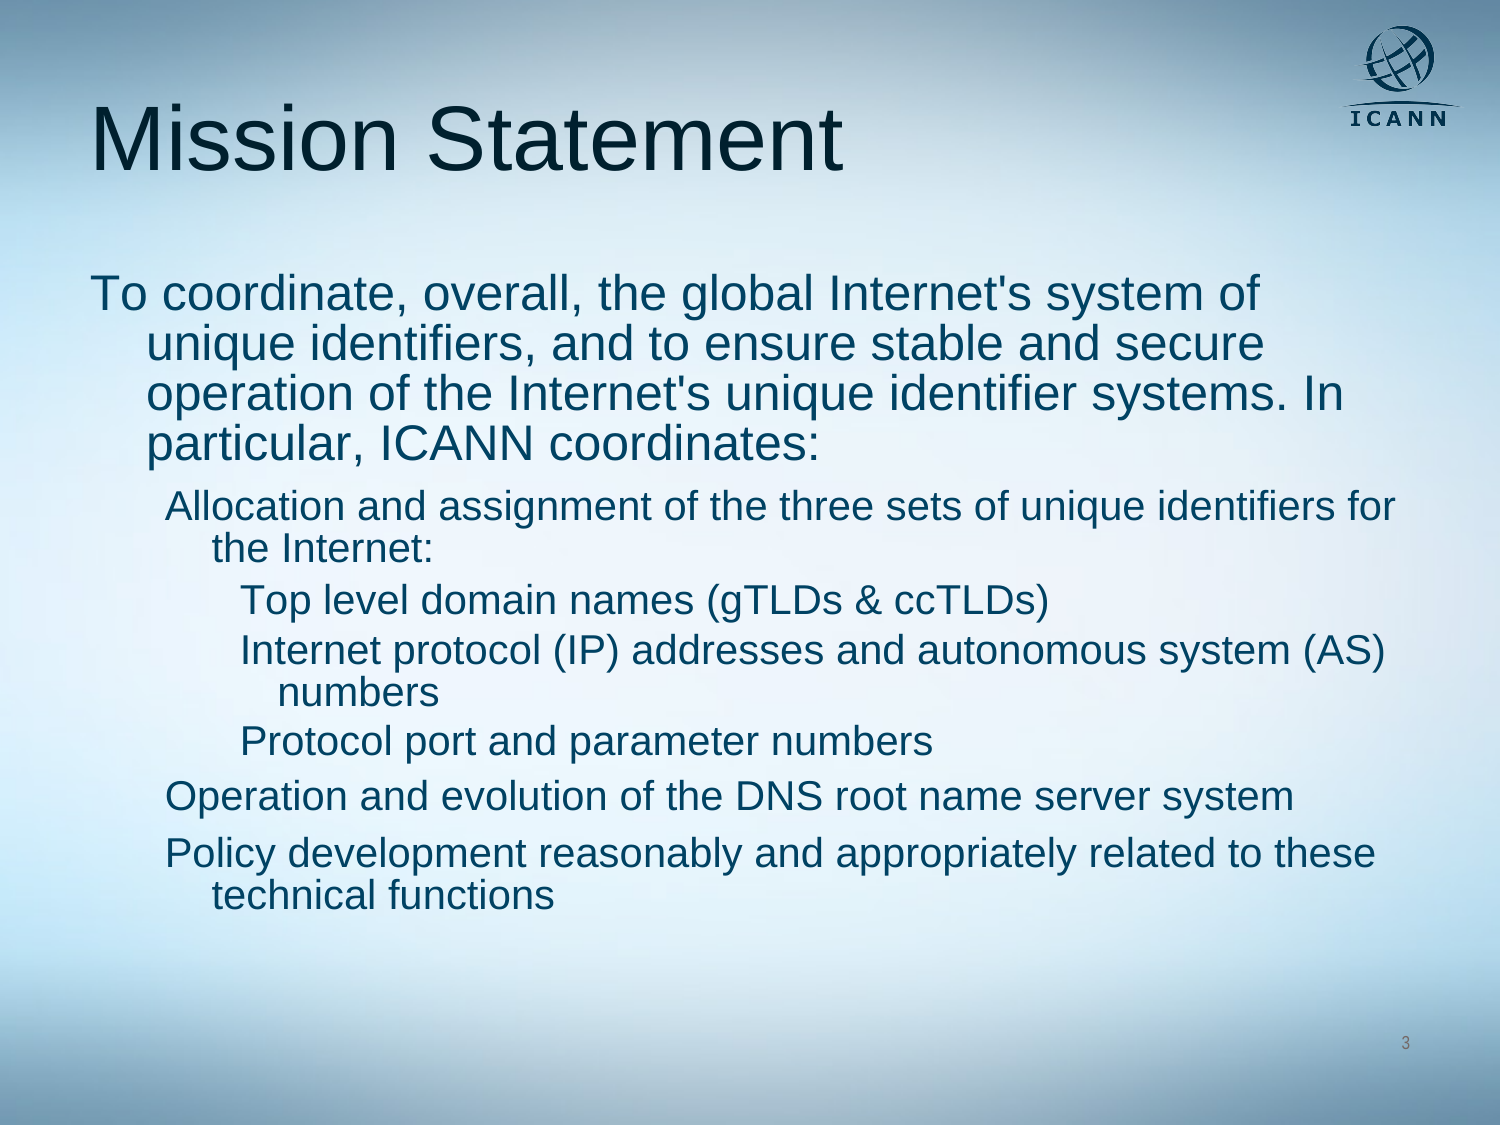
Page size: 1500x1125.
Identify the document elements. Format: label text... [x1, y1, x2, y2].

title Mission Statement [75, 45, 1426, 233]
picture [0, 0, 1500, 1125]
list To coordinate, overall, the global Internet's system of unique identifiers, and to ensure stable and secure operation of the Internet's unique identifier systems. In particular, ICANN coordinates: Allocation and assignment of the three sets of unique identifiers for the Internet: Top level domain names (gTLDs & ccTLDs) Internet protocol (IP) addresses and autonomous system (AS) numbers Protocol port and parameter numbers Operation and evolution of the DNS root name server system Policy development reasonably and appropriately related to these technical functions [75, 262, 1426, 1006]
